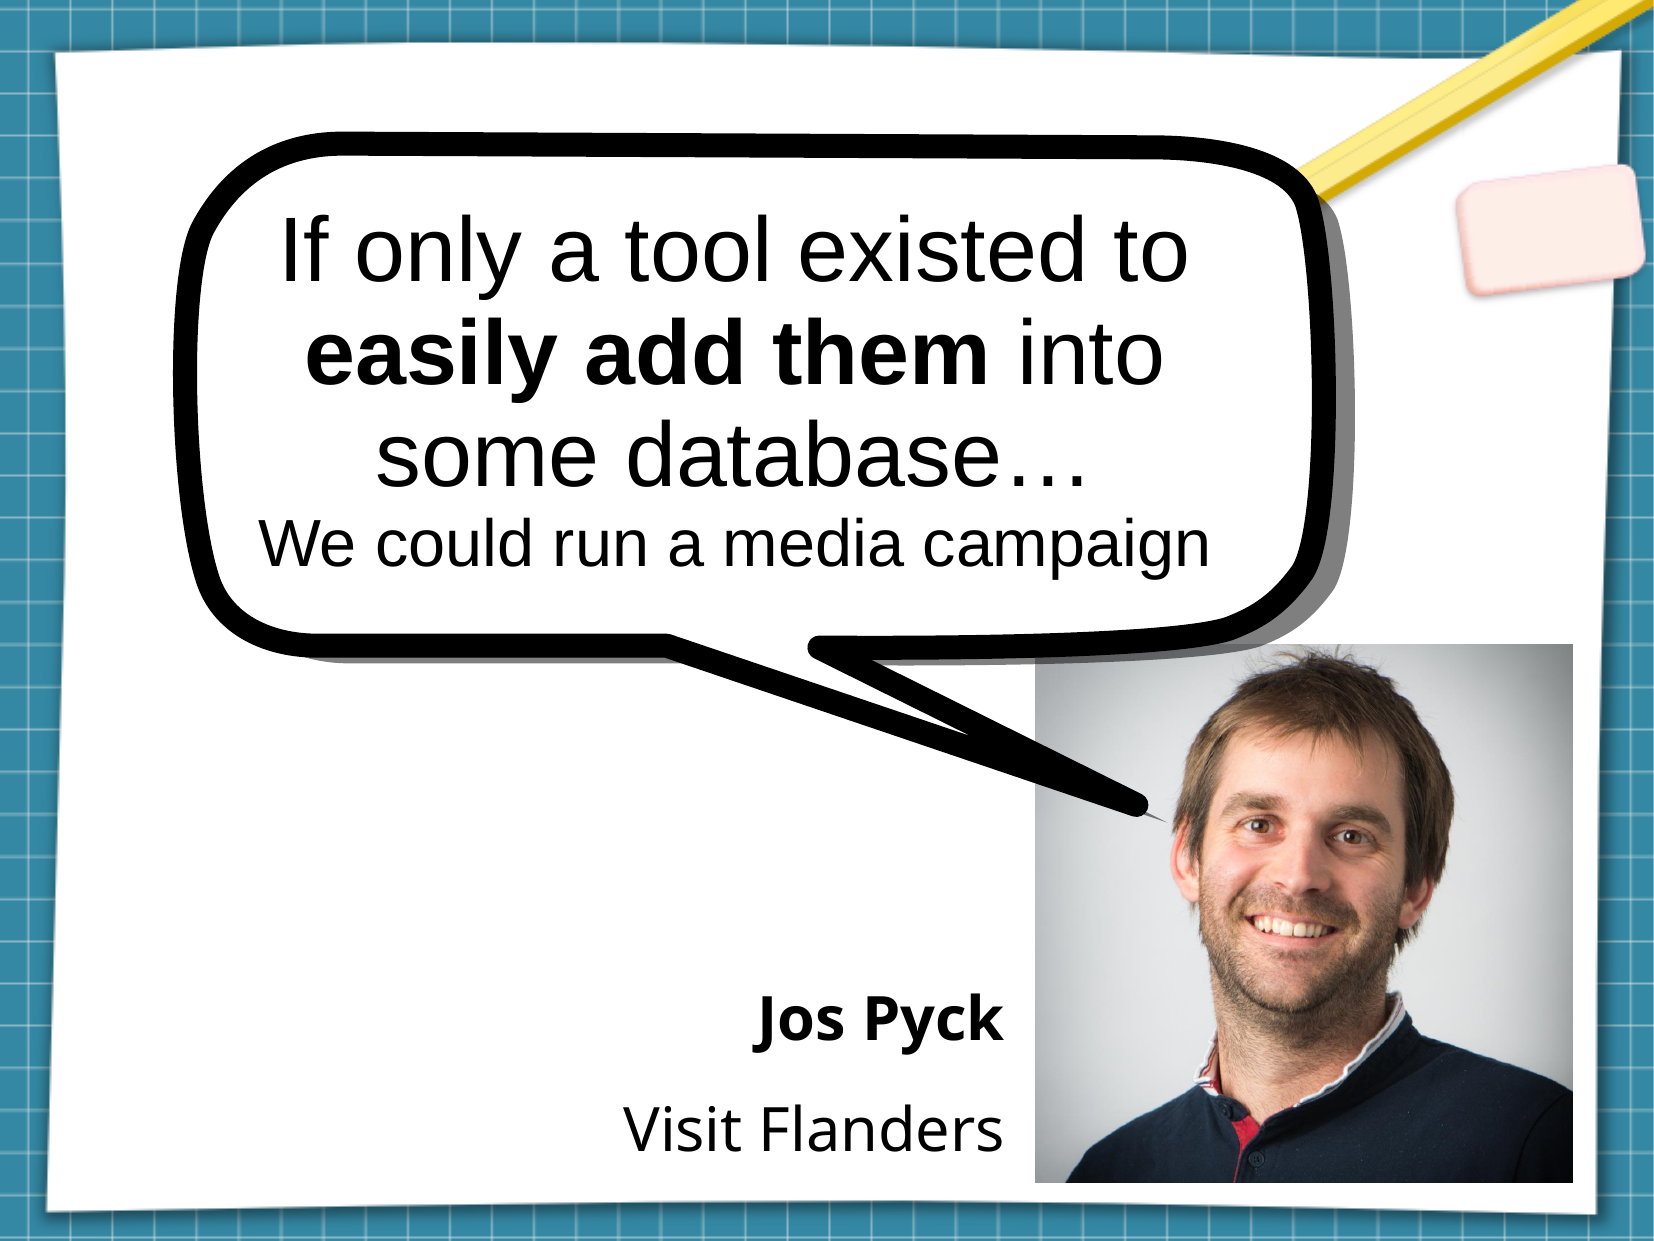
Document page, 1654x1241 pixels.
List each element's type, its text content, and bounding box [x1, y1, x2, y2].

title If only a tool existed to easily add them into some database… We could run a media campaign [195, 161, 1276, 619]
picture [0, 0, 1654, 1241]
list Jos Pyck Visit Flanders [82, 975, 1006, 1171]
